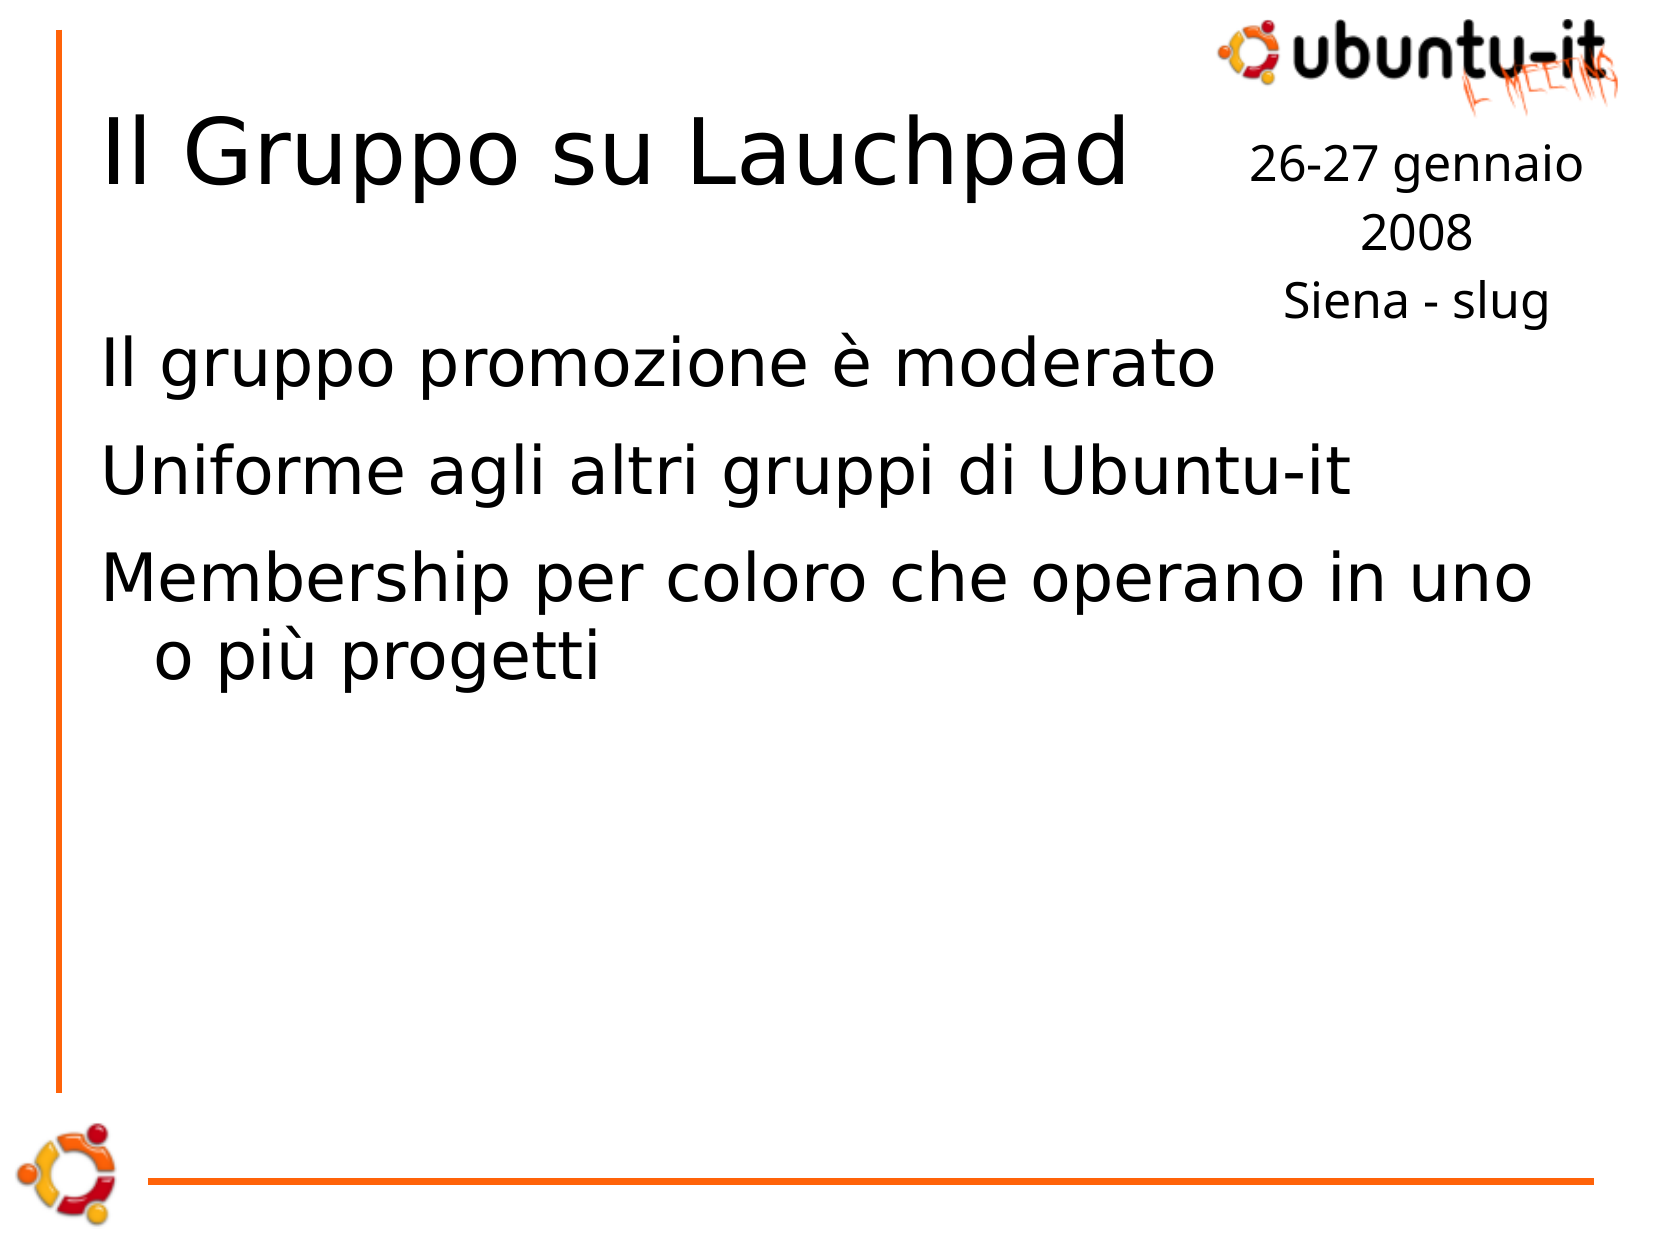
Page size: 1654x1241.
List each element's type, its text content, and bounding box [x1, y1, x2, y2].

list Il gruppo promozione è moderato Uniforme agli altri gruppi di Ubuntu-it Membership per coloro che operano in uno o più progetti [82, 324, 1571, 1094]
title Il Gruppo su Lauchpad [82, 56, 1152, 250]
picture [1210, 19, 1628, 119]
picture [14, 1122, 119, 1229]
